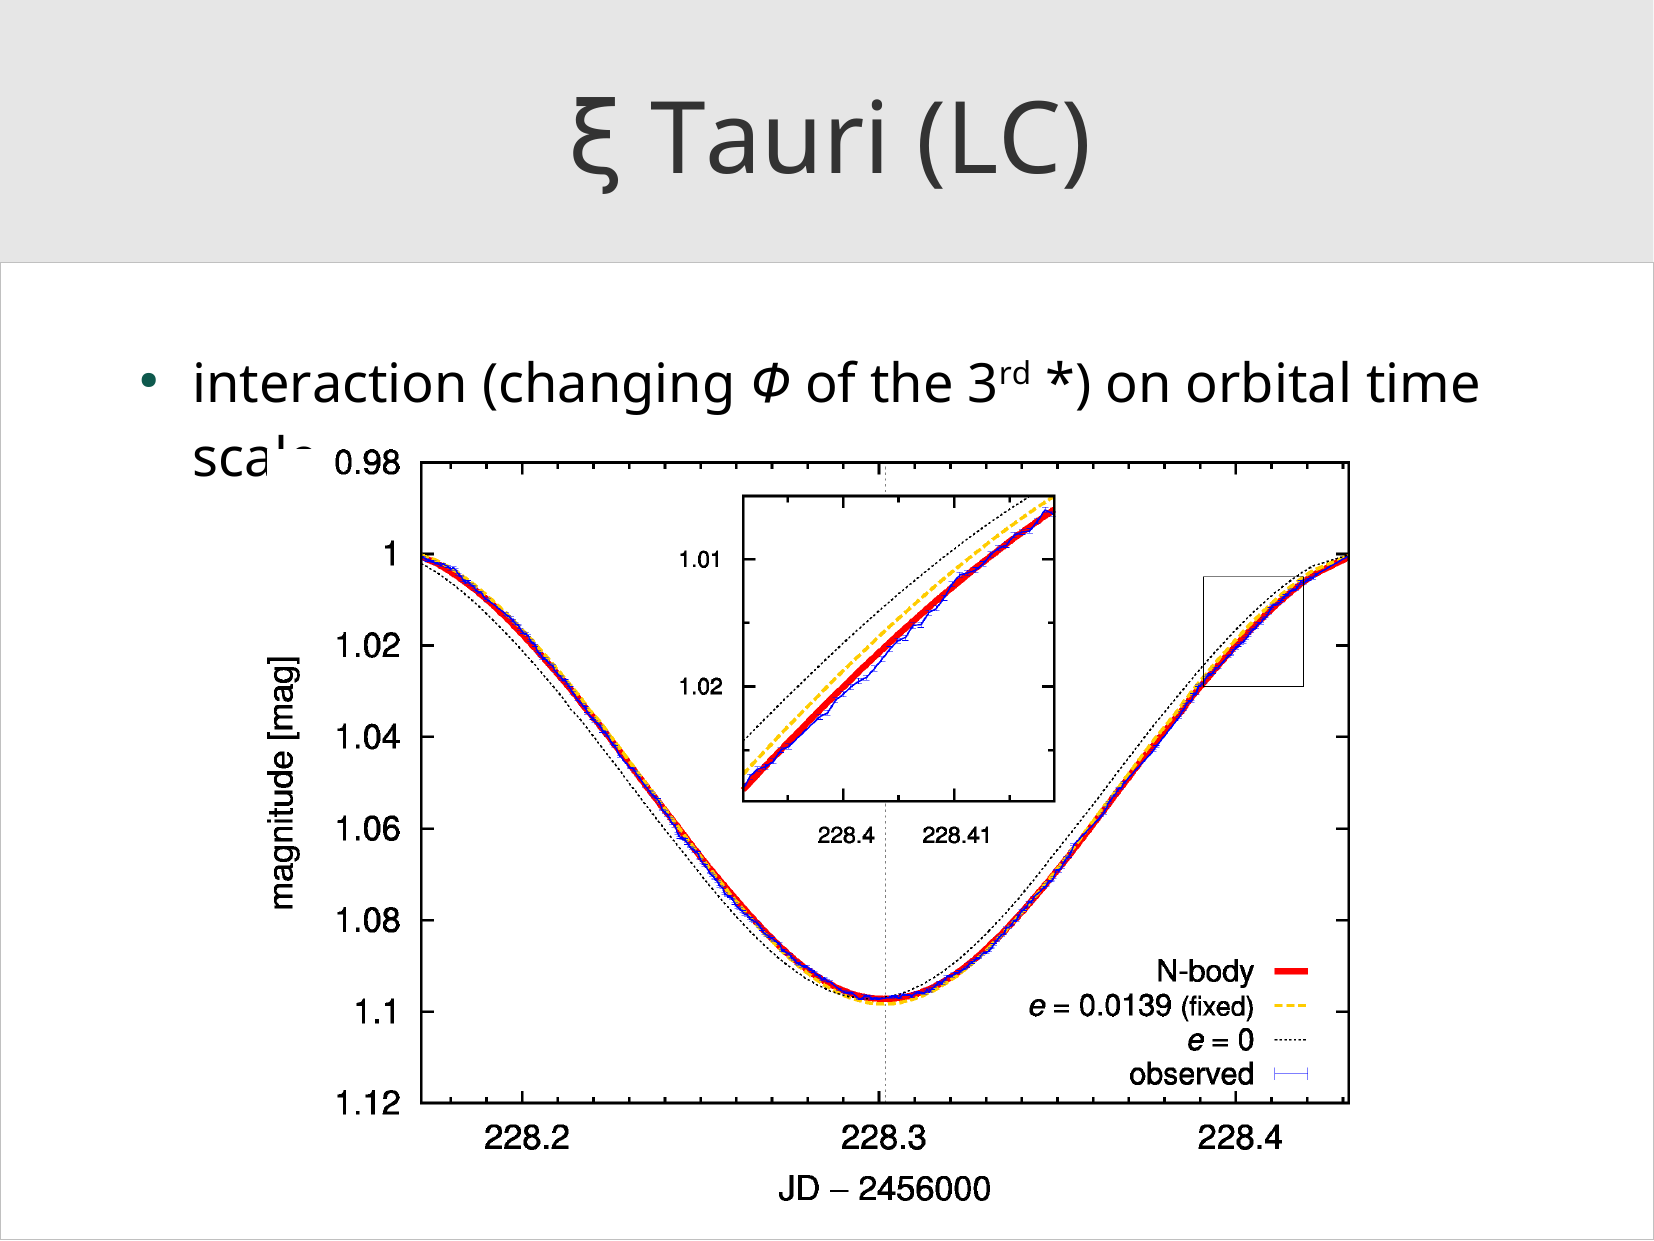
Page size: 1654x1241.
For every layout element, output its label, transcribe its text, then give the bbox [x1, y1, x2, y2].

title ξ Tauri (LC) [124, 31, 1537, 239]
picture [267, 449, 1350, 1201]
list interaction (changing Φ of the 3rd *) on orbital time scale [121, 344, 1534, 1064]
